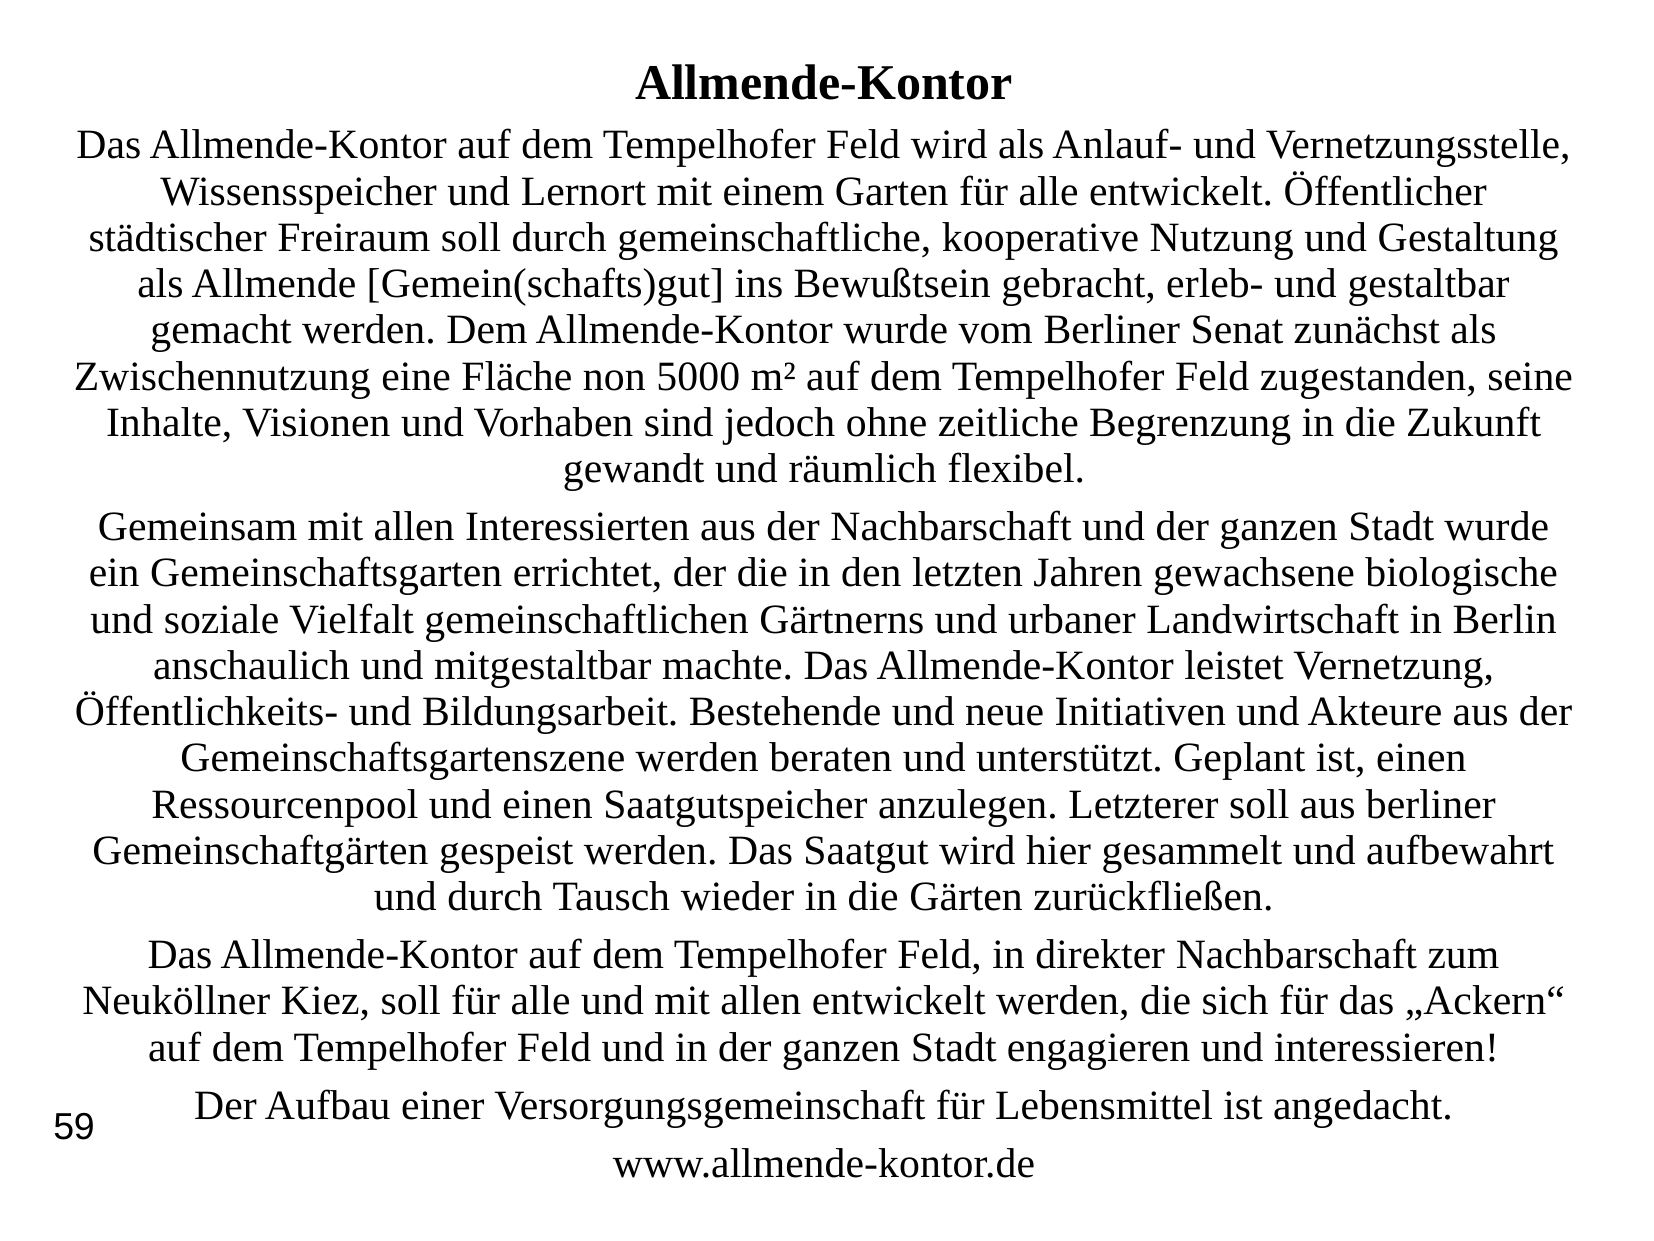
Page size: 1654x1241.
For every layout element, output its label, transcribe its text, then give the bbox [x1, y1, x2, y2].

text_box <Nummer> [38, 1098, 256, 1169]
text_box Allmende-Kontor Das Allmende-Kontor auf dem Tempelhofer Feld wird als Anlauf- und Vernetzungsstelle, Wissensspeicher und Lernort mit einem Garten für alle entwickelt. Öffentlicher städtischer Freiraum soll durch gemeinschaftliche, kooperative Nutzung und Gestaltung als Allmende [Gemein(schafts)gut] ins Bewußtsein gebracht, erleb- und gestaltbar gemacht werden. Dem Allmende-Kontor wurde vom Berliner Senat zunächst als Zwischennutzung eine Fläche non 5000 m² auf dem Tempelhofer Feld zugestanden, seine Inhalte, Visionen und Vorhaben sind jedoch ohne zeitliche Begrenzung in die Zukunft gewandt und räumlich flexibel. Gemeinsam mit allen Interessierten aus der Nachbarschaft und der ganzen Stadt wurde ein Gemeinschaftsgarten errichtet, der die in den letzten Jahren gewachsene biologische und soziale Vielfalt gemeinschaftlichen Gärtnerns und urbaner Landwirtschaft in Berlin anschaulich und mitgestaltbar machte. Das Allmende-Kontor leistet Vernetzung, Öffentlichkeits- und Bildungsarbeit. Bestehende und neue Initiativen und Akteure aus der Gemeinschaftsgartenszene werden beraten und unterstützt. Geplant ist, einen Ressourcenpool und einen Saatgutspeicher anzulegen. Letzterer soll aus berliner Gemeinschaftgärten gespeist werden. Das Saatgut wird hier gesammelt und aufbewahrt und durch Tausch wieder in die Gärten zurückfließen. Das Allmende-Kontor auf dem Tempelhofer Feld, in direkter Nachbarschaft zum Neuköllner Kiez, soll für alle und mit allen entwickelt werden, die sich für das „Ackern“ auf dem Tempelhofer Feld und in der ganzen Stadt engagieren und interessieren! Der Aufbau einer Versorgungsgemeinschaft für Lebensmittel ist angedacht. www.allmende-kontor.de [59, 47, 1601, 1194]
